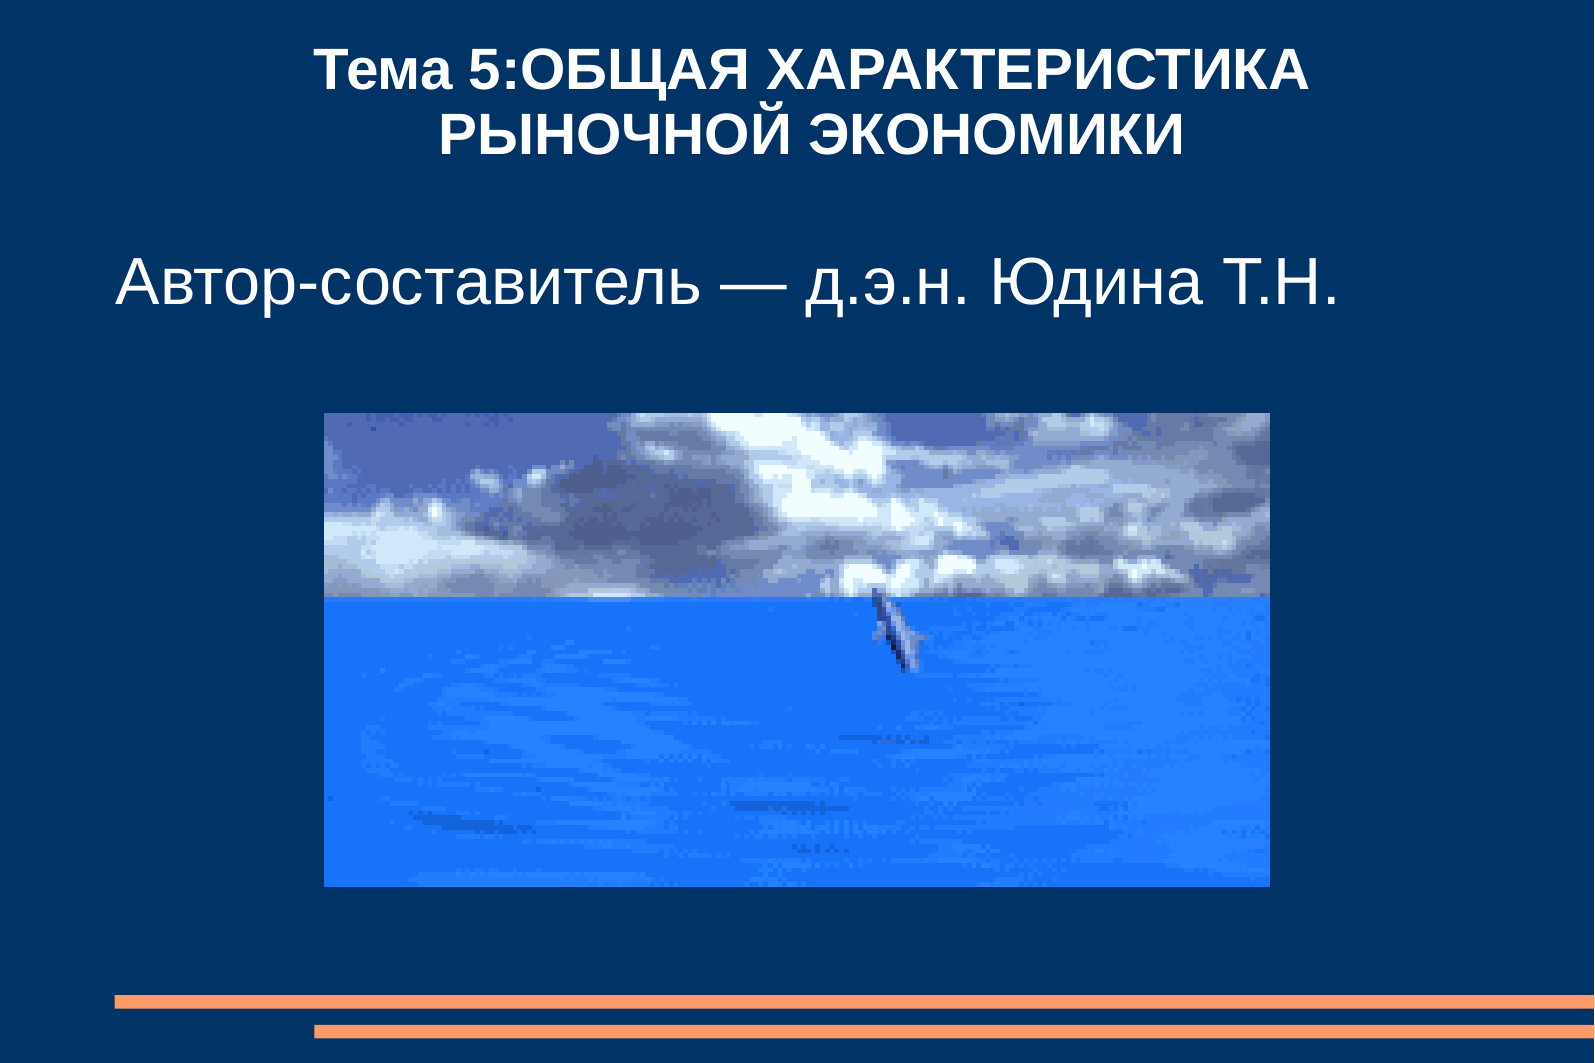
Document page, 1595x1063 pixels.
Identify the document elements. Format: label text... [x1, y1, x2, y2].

picture [324, 413, 1270, 887]
text_box Автор-составитель — д.э.н. Юдина Т.Н. [100, 236, 1477, 502]
text_box Тема 5:ОБЩАЯ ХАРАКТЕРИСТИКА РЫНОЧНОЙ ЭКОНОМИКИ [118, 29, 1506, 226]
